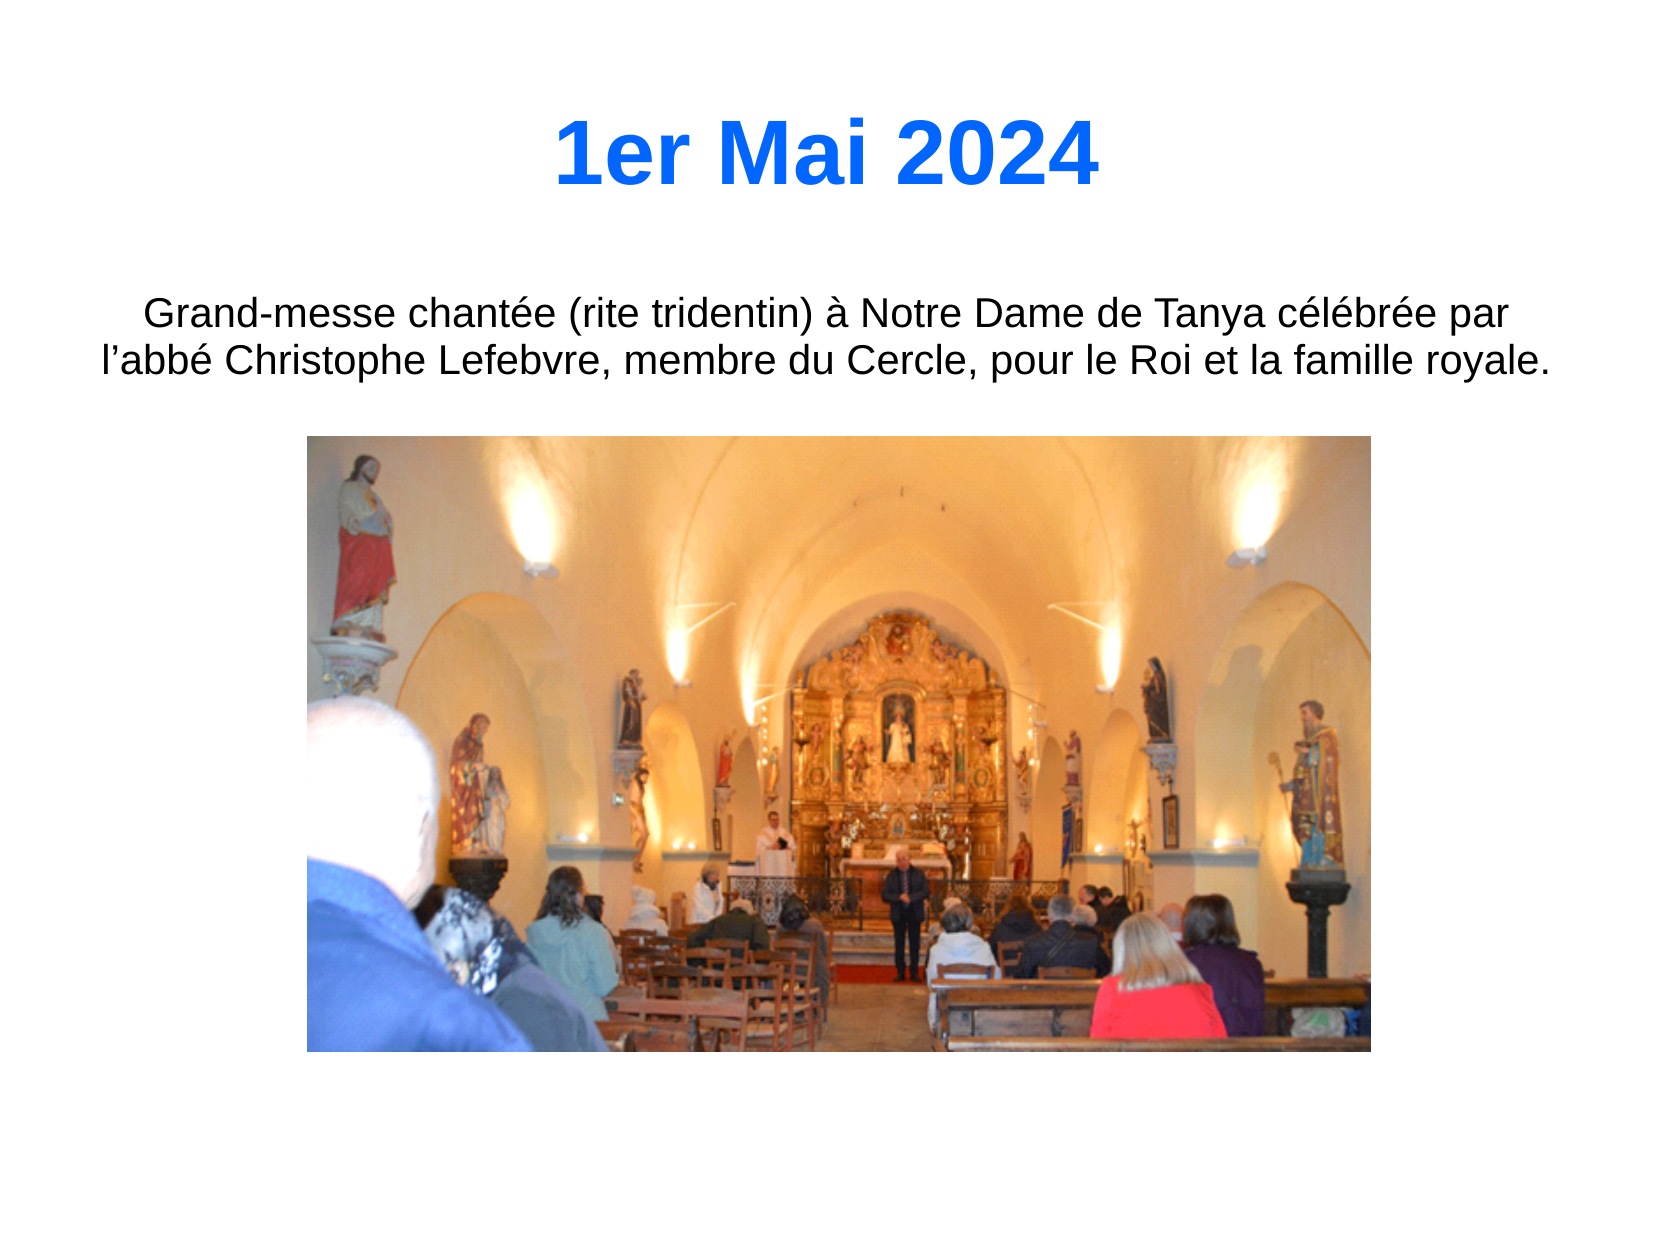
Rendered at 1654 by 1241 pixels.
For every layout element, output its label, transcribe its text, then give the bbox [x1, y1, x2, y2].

list Grand-messe chantée (rite tridentin) à Notre Dame de Tanya célébrée par l’abbé Christophe Lefebvre, membre du Cercle, pour le Roi et la famille royale. [82, 290, 1571, 1109]
title 1er Mai 2024 [82, 49, 1571, 257]
picture [307, 436, 1371, 1052]
